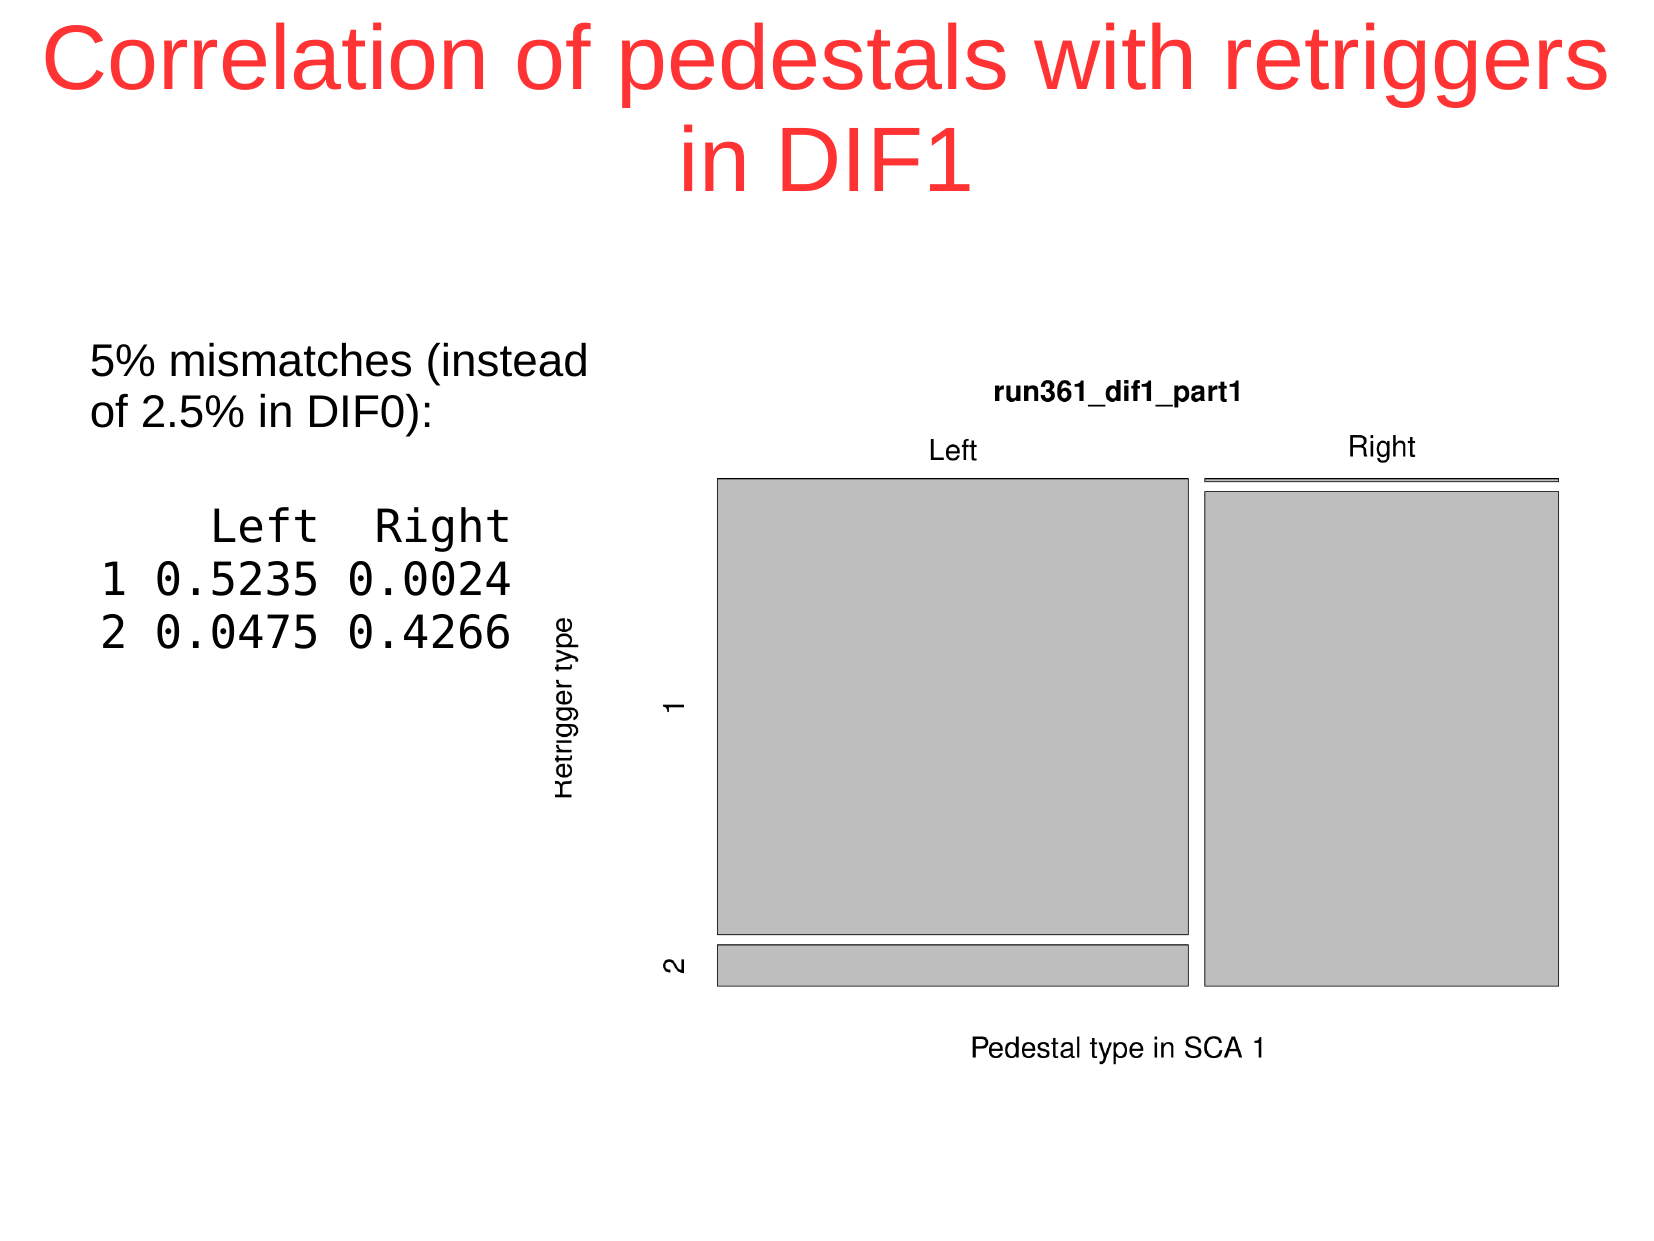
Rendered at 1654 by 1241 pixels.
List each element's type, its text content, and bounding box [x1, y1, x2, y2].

picture [555, 353, 1646, 1081]
text_box Left Right 1 0.5235 0.0024 2 0.0475 0.4266 [30, 492, 691, 721]
text_box 5% mismatches (instead of 2.5% in DIF0): [75, 327, 646, 496]
text_box [75, 523, 736, 704]
title Correlation of pedestals with retriggers in DIF1 [0, 0, 1654, 263]
